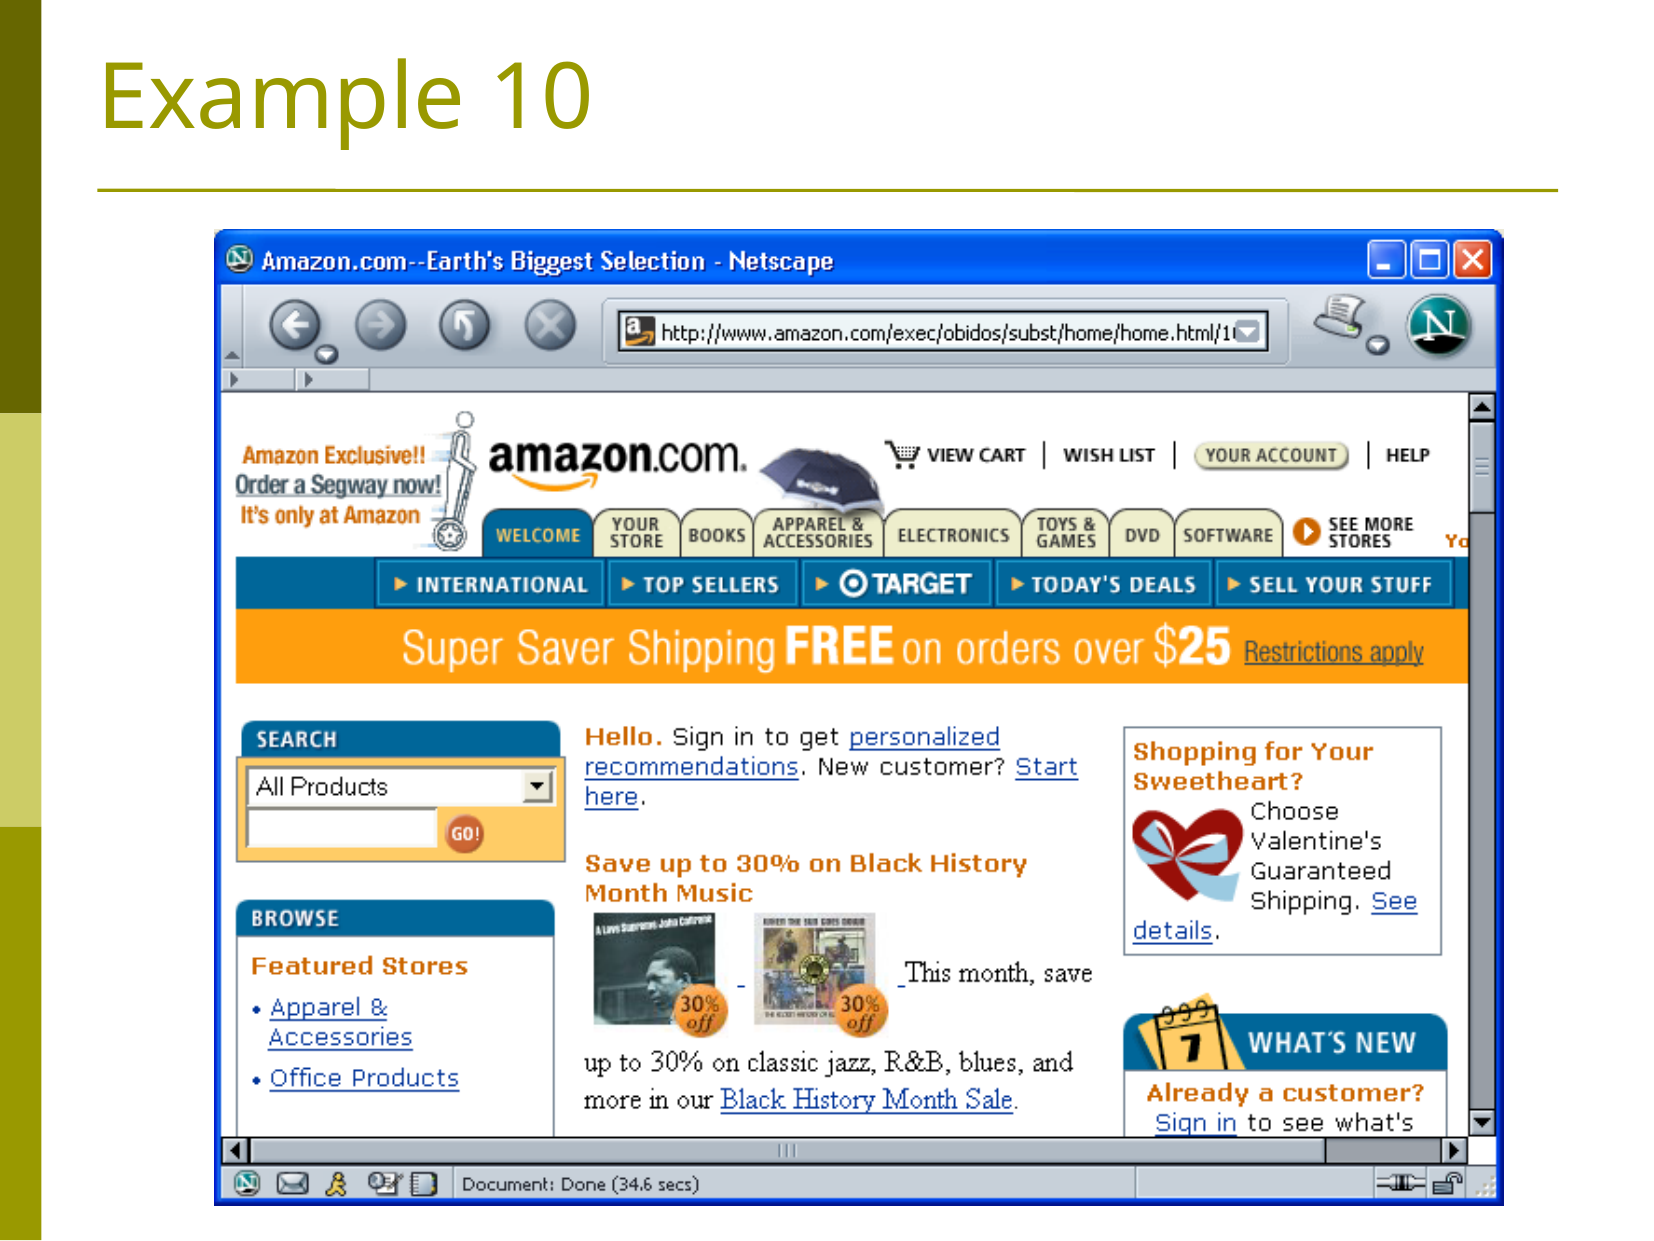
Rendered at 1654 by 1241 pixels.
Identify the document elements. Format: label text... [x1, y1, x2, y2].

title Example 10 [82, 0, 1571, 164]
picture [214, 229, 1504, 1206]
